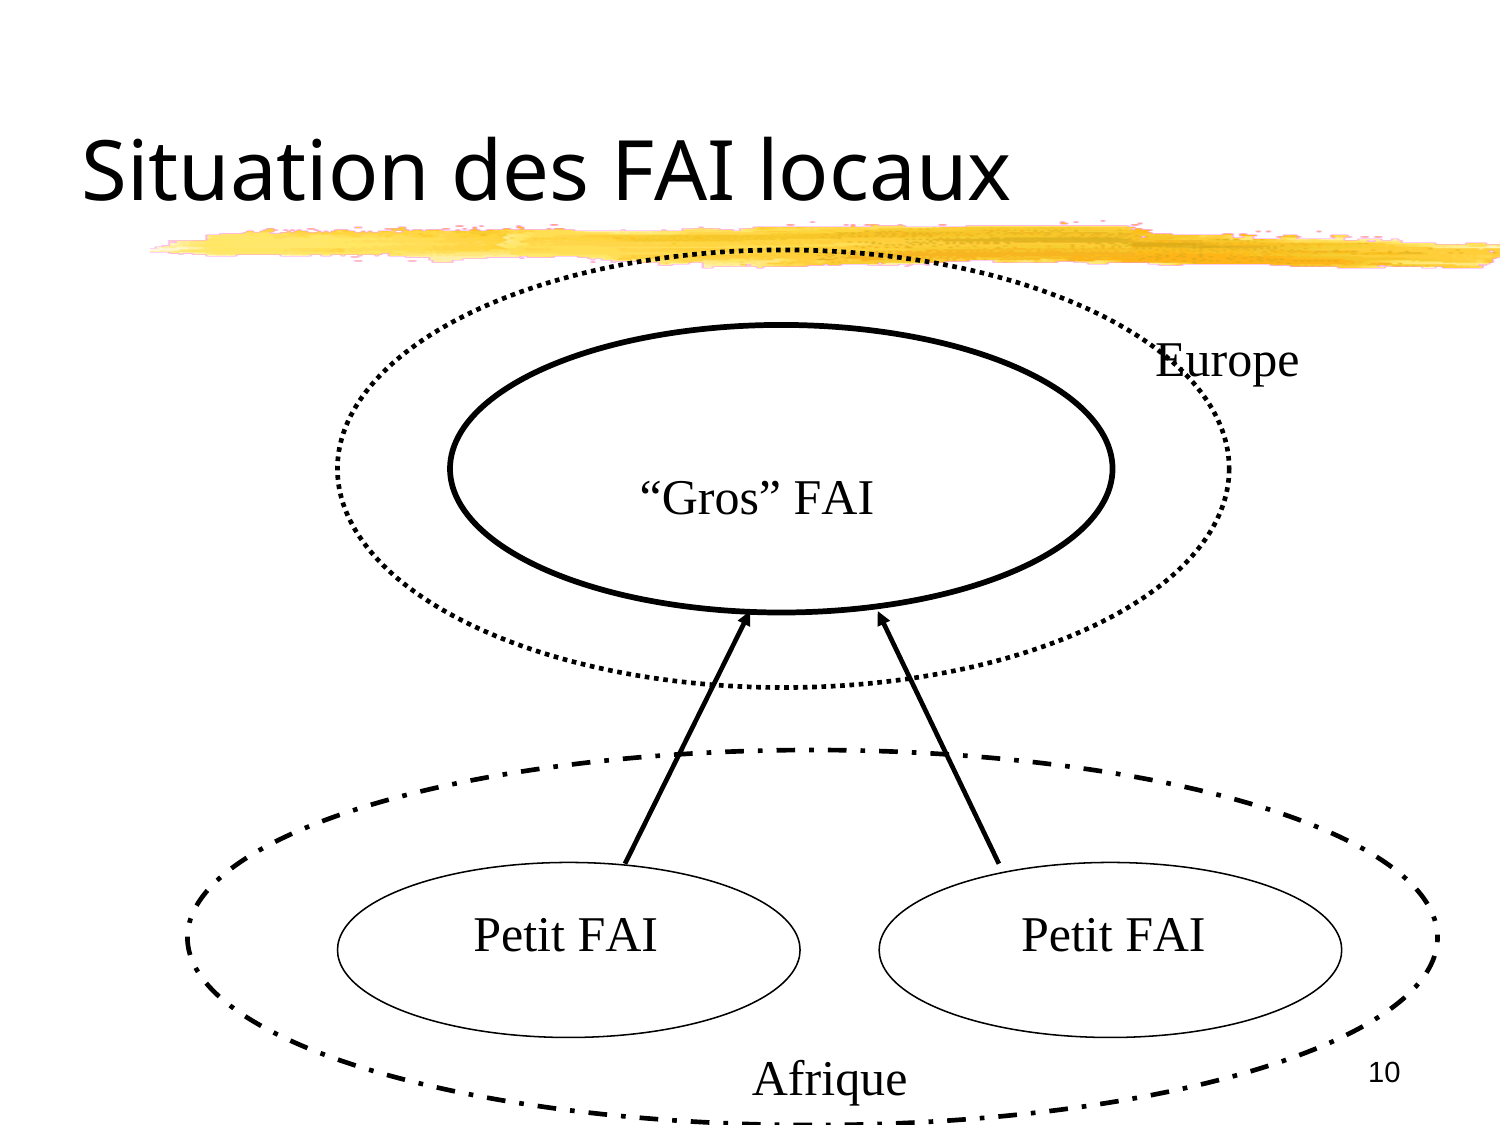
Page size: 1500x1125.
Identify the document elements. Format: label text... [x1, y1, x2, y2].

text_box Petit FAI [997, 893, 1230, 969]
text_box <number> [1104, 1021, 1416, 1096]
text_box Petit FAI [450, 893, 682, 969]
text_box Afrique [724, 1037, 935, 1113]
text_box “Gros” FAI [624, 456, 935, 533]
title Situation des FAI locaux [66, 37, 1342, 225]
text_box <number> [1104, 1021, 1238, 1036]
text_box Europe [1140, 318, 1315, 394]
picture [150, 215, 1500, 279]
